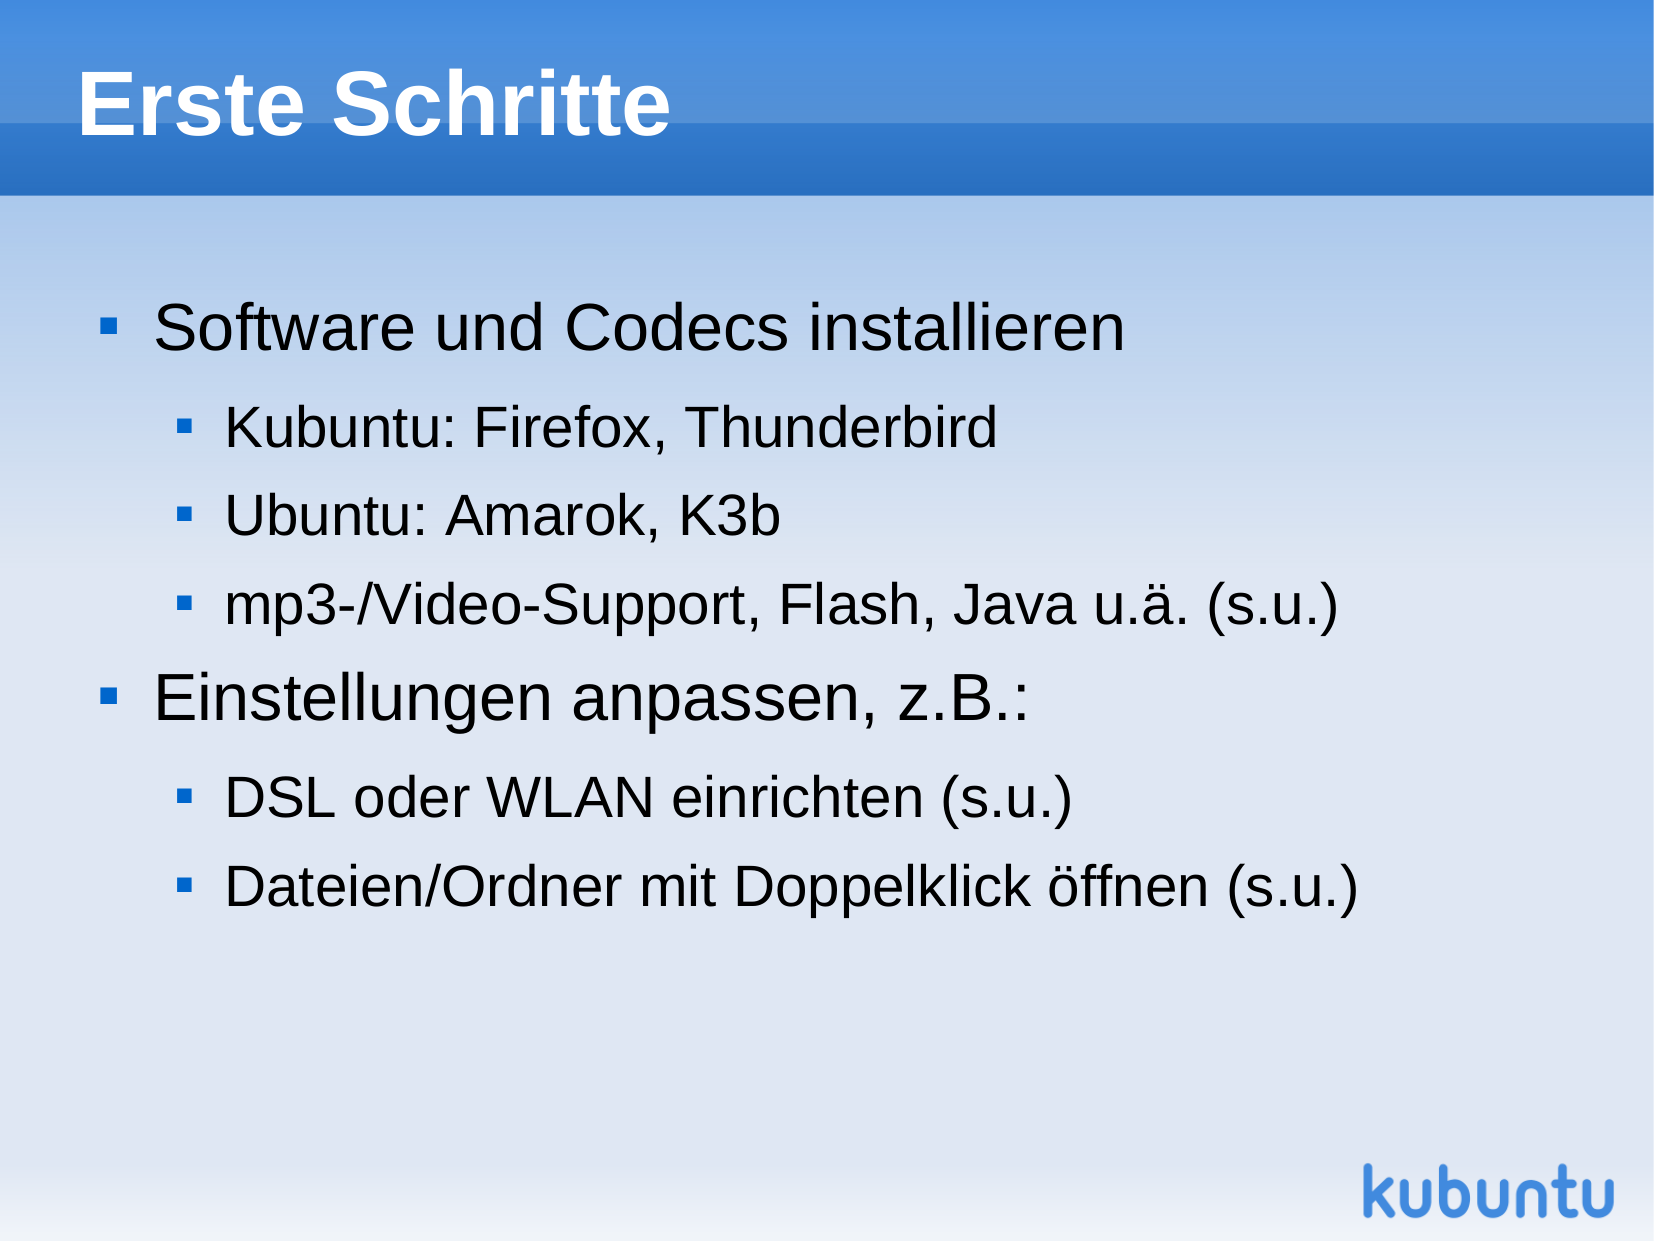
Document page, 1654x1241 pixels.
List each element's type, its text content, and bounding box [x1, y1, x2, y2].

picture [0, 0, 1654, 1241]
title Erste Schritte [76, 0, 1565, 208]
list Software und Codecs installieren Kubuntu: Firefox, Thunderbird Ubuntu: Amarok, K3b mp3-/Video-Support, Flash, Java u.ä. (s.u.) Einstellungen anpassen, z.B.: DSL oder WLAN einrichten (s.u.) Dateien/Ordner mit Doppelklick öffnen (s.u.) [82, 290, 1571, 1094]
